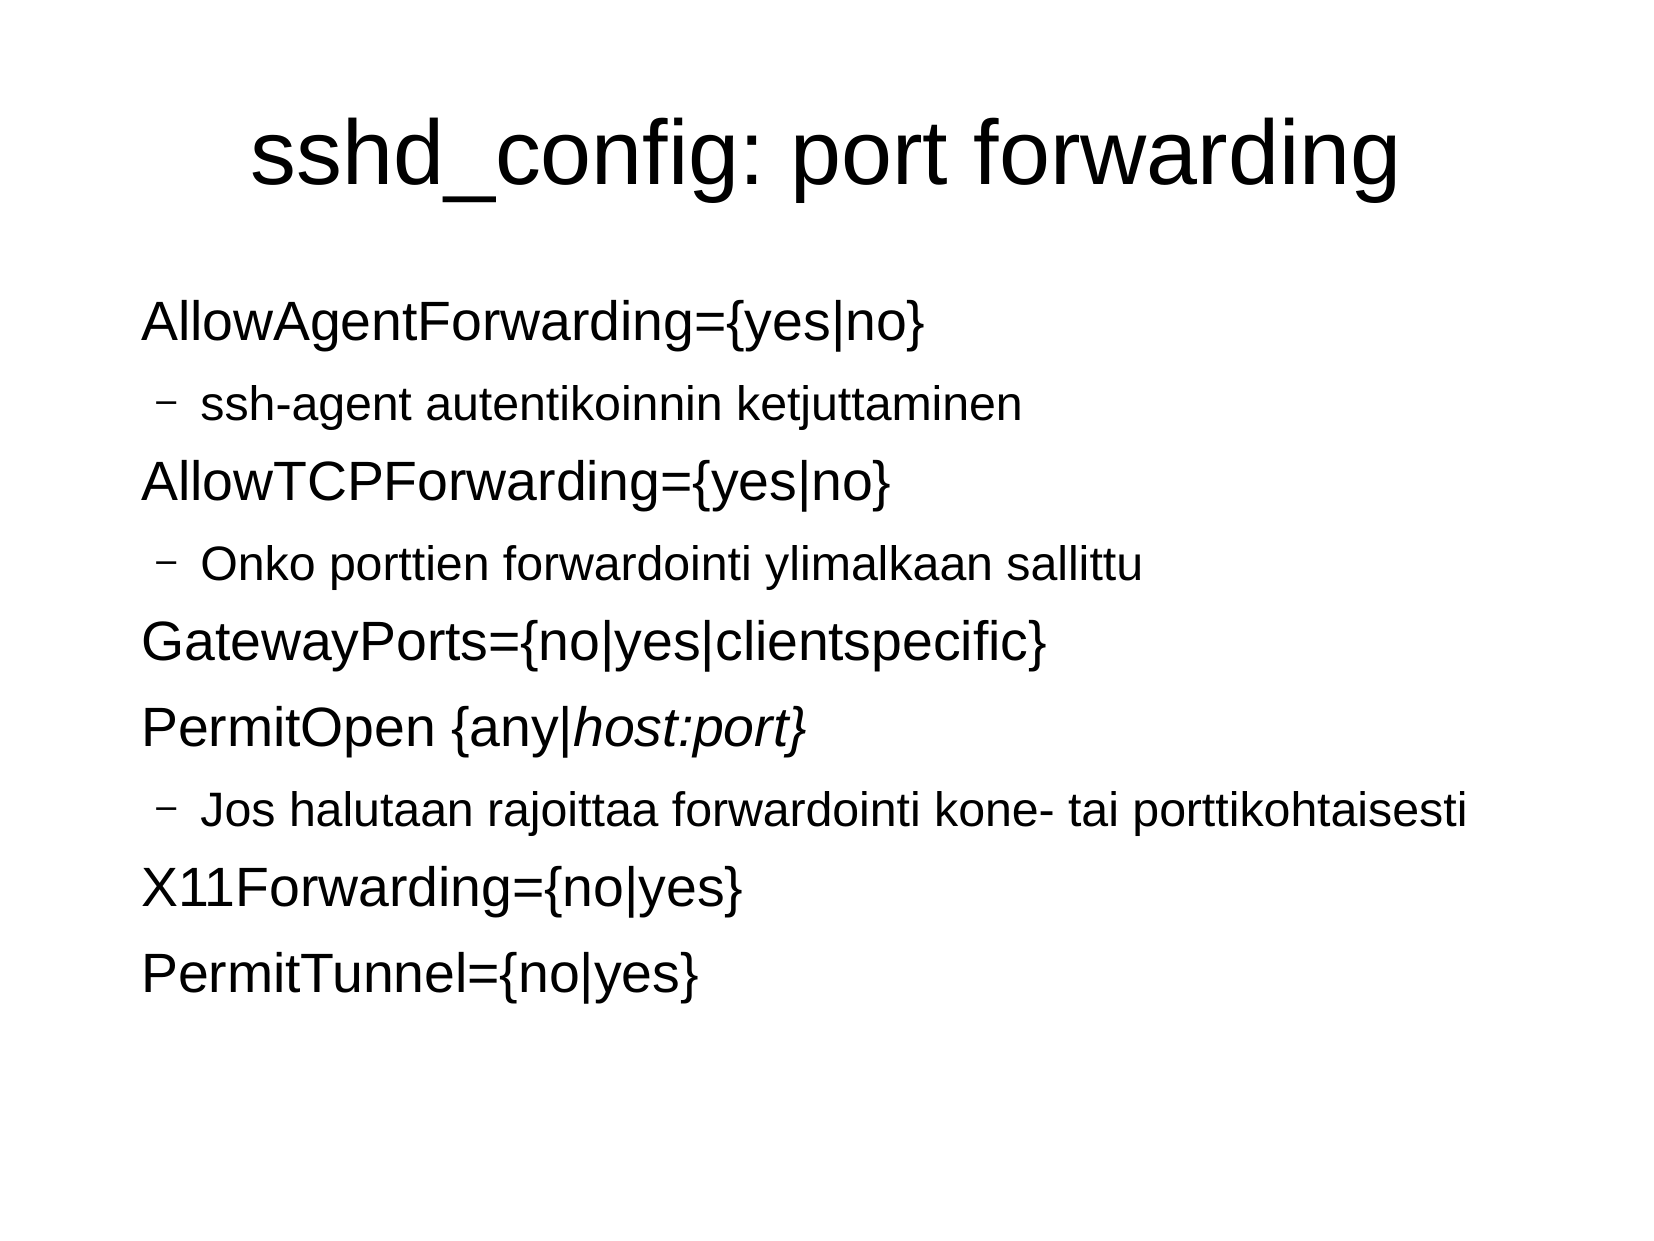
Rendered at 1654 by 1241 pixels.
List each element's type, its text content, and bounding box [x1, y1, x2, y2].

title sshd_config: port forwarding [82, 49, 1571, 257]
list AllowAgentForwarding={yes|no} ssh-agent autentikoinnin ketjuttaminen AllowTCPForwarding={yes|no} Onko porttien forwardointi ylimalkaan sallittu GatewayPorts={no|yes|clientspecific} PermitOpen {any|host:port} Jos halutaan rajoittaa forwardointi kone- tai porttikohtaisesti X11Forwarding={no|yes} PermitTunnel={no|yes} [82, 290, 1571, 1010]
